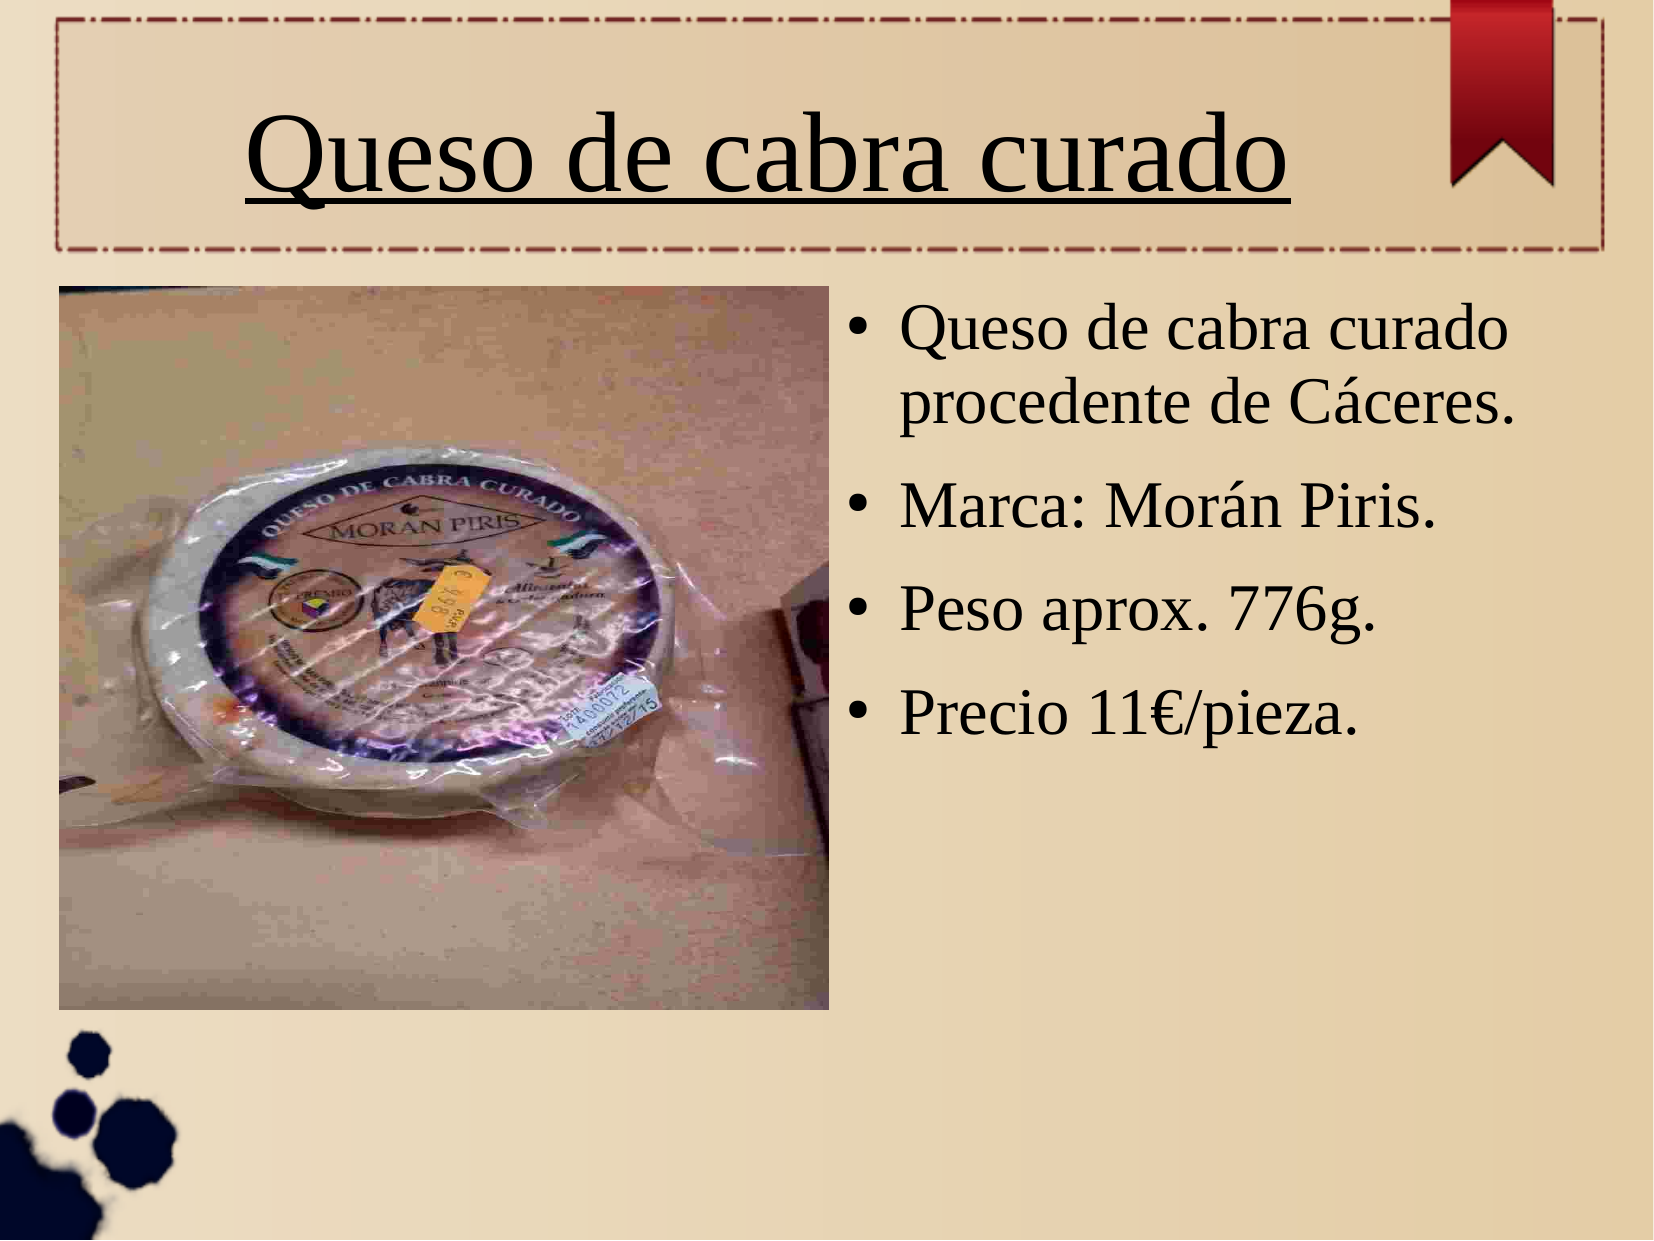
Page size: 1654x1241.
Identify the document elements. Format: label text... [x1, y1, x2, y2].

list Queso de cabra curado procedente de Cáceres. Marca: Morán Piris. Peso aprox. 776g. Precio 11€/pieza. [829, 290, 1539, 1010]
title Queso de cabra curado [82, 49, 1453, 257]
picture [0, 0, 1654, 1240]
